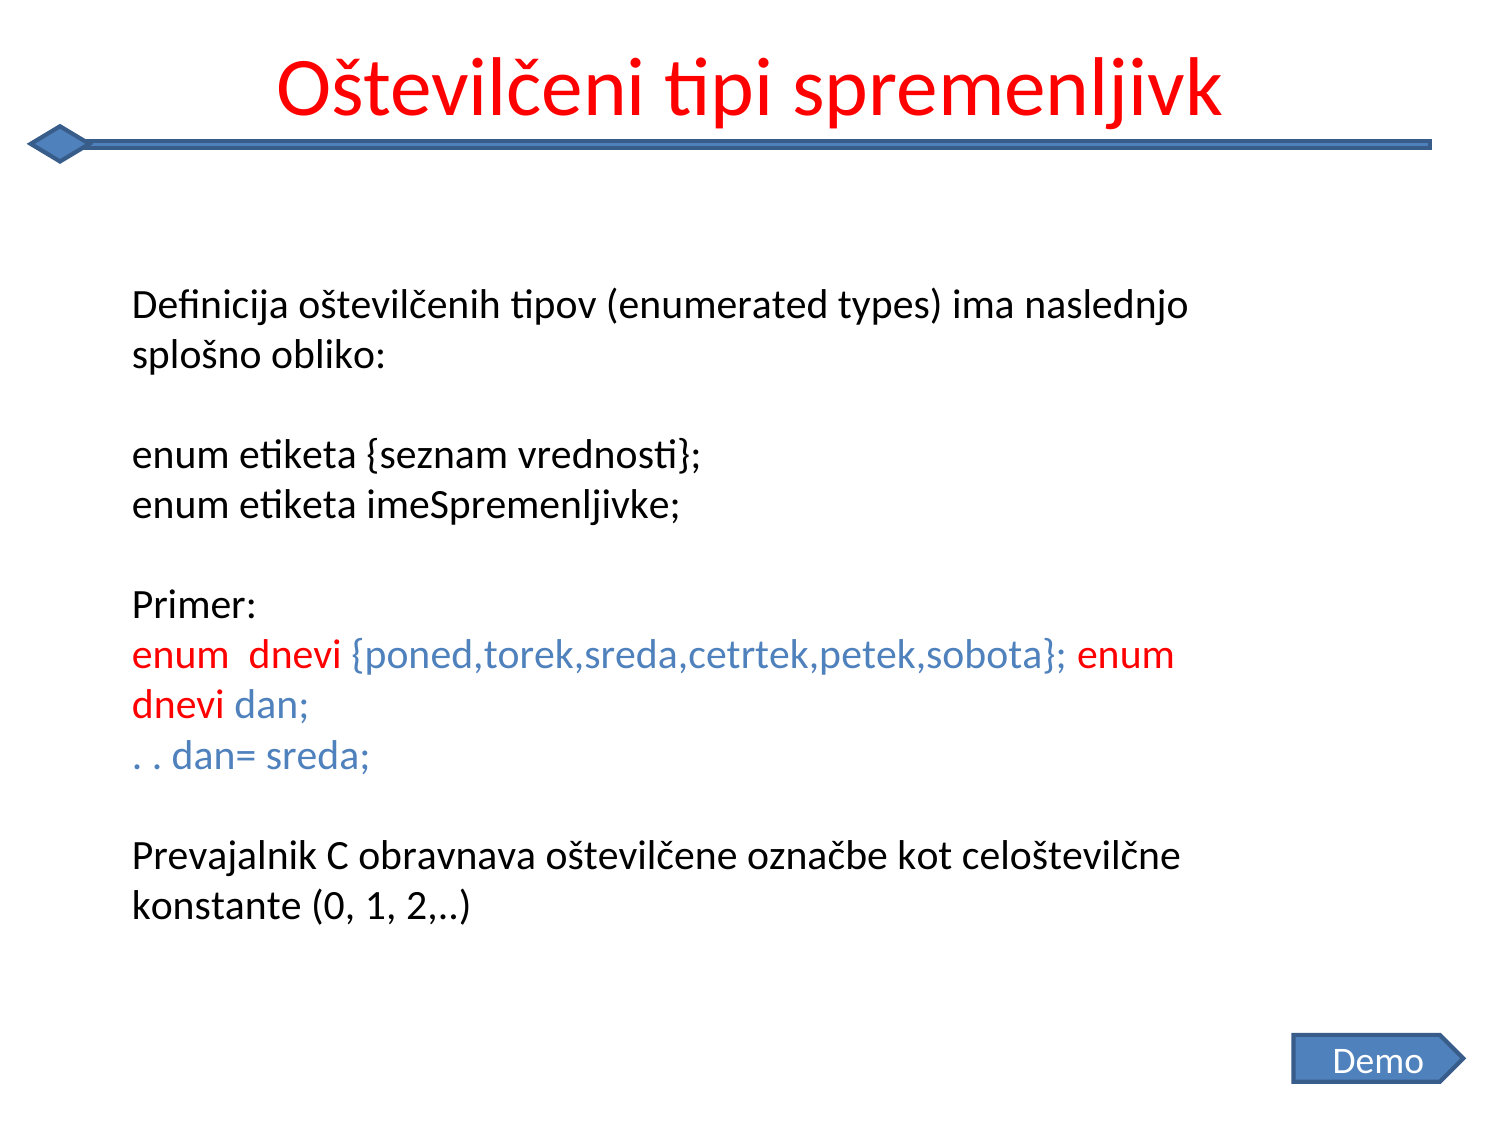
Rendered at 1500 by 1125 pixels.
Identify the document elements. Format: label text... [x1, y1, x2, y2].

title Oštevilčeni tipi spremenljivk [75, 23, 1426, 141]
text_box Demo [1293, 1034, 1464, 1082]
text_box Definicija oštevilčenih tipov (enumerated types) ima naslednjo splošno obliko: enum etiketa {seznam vrednosti}; enum etiketa imeSpremenljivke; Primer: enum dnevi {poned,torek,sreda,cetrtek,petek,sobota}; enum dnevi dan; . . dan= sreda; Prevajalnik C obravnava oštevilčene označbe kot celoštevilčne konstante (0, 1, 2,..) [117, 269, 1290, 936]
